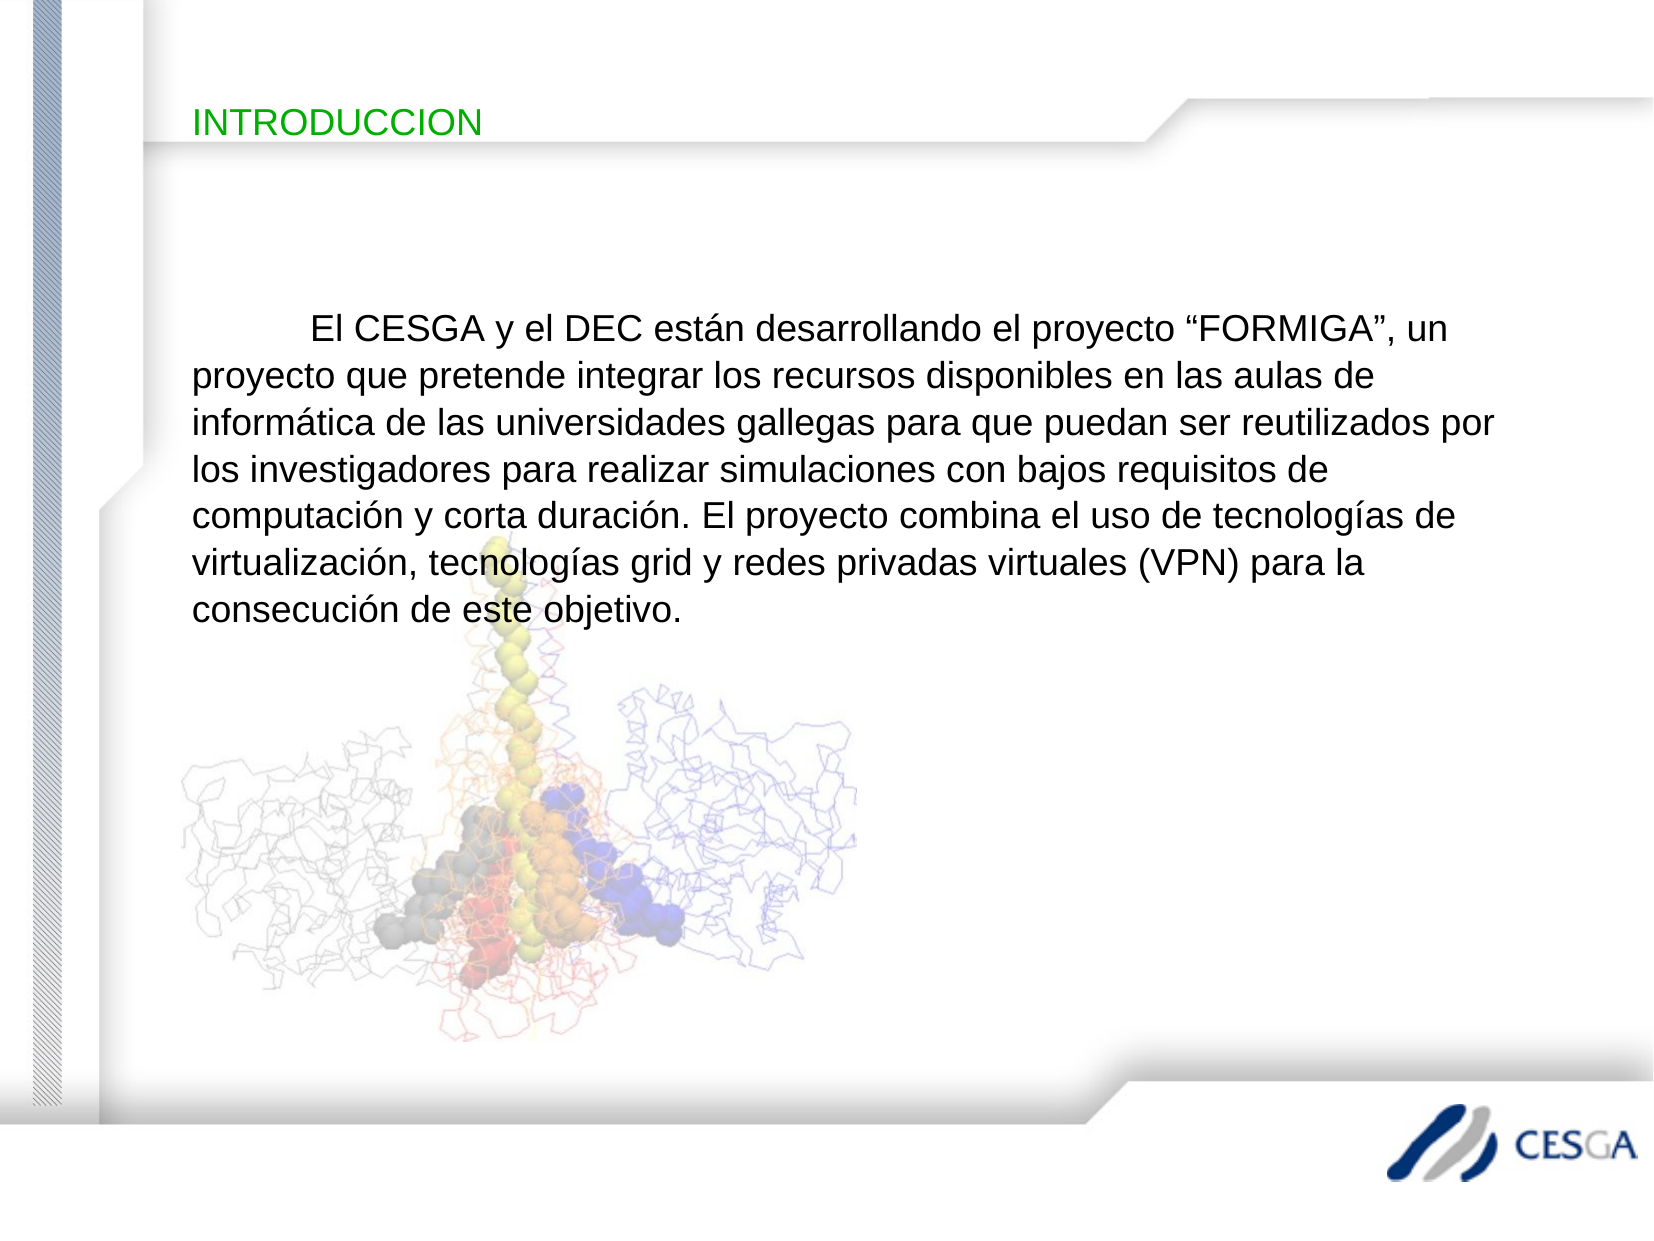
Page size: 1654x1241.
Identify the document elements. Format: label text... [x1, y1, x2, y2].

picture [0, 0, 1654, 1241]
text_box INTRODUCCION [177, 88, 739, 150]
text_box El CESGA y el DEC están desarrollando el proyecto “FORMIGA”, un proyecto que pretende integrar los recursos disponibles en las aulas de informática de las universidades gallegas para que puedan ser reutilizados por los investigadores para realizar simulaciones con bajos requisitos de computación y corta duración. El proyecto combina el uso de tecnologías de virtualización, tecnologías grid y redes privadas virtuales (VPN) para la consecución de este objetivo. [177, 295, 1565, 636]
